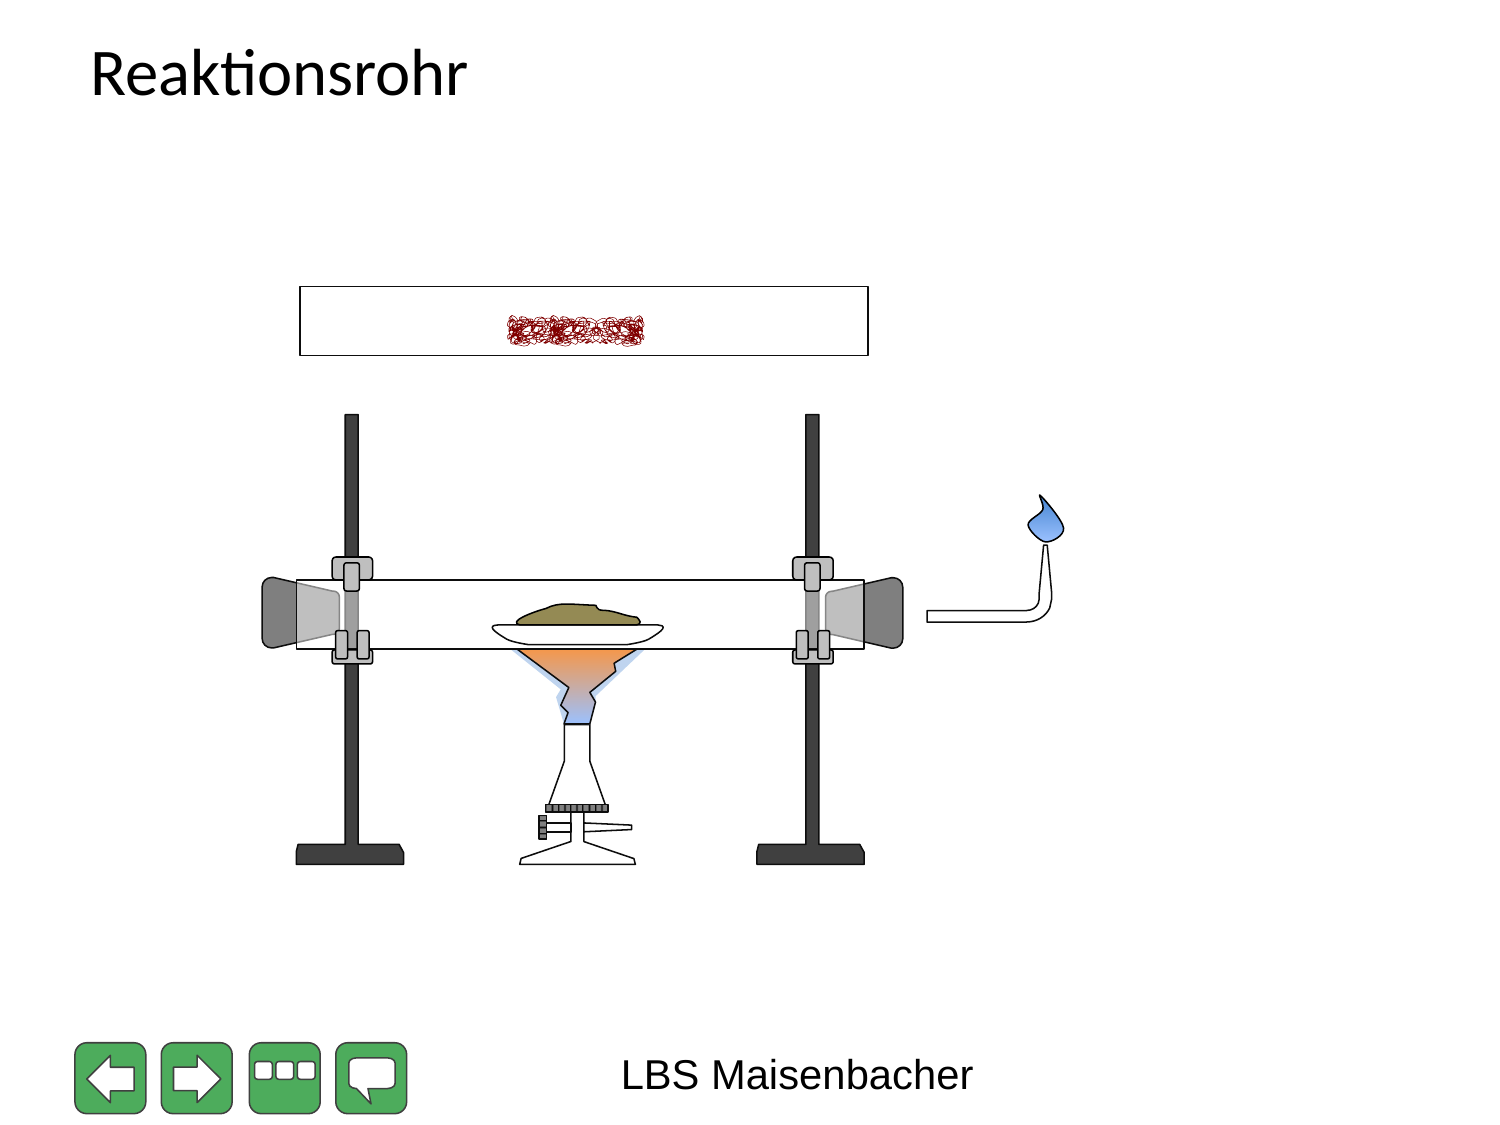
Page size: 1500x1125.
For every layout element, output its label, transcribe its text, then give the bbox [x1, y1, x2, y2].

text_box [1028, 495, 1064, 542]
text_box [300, 286, 868, 355]
text_box [262, 414, 903, 865]
title Reaktionsrohr [75, 20, 1426, 110]
text_box [927, 545, 1052, 623]
